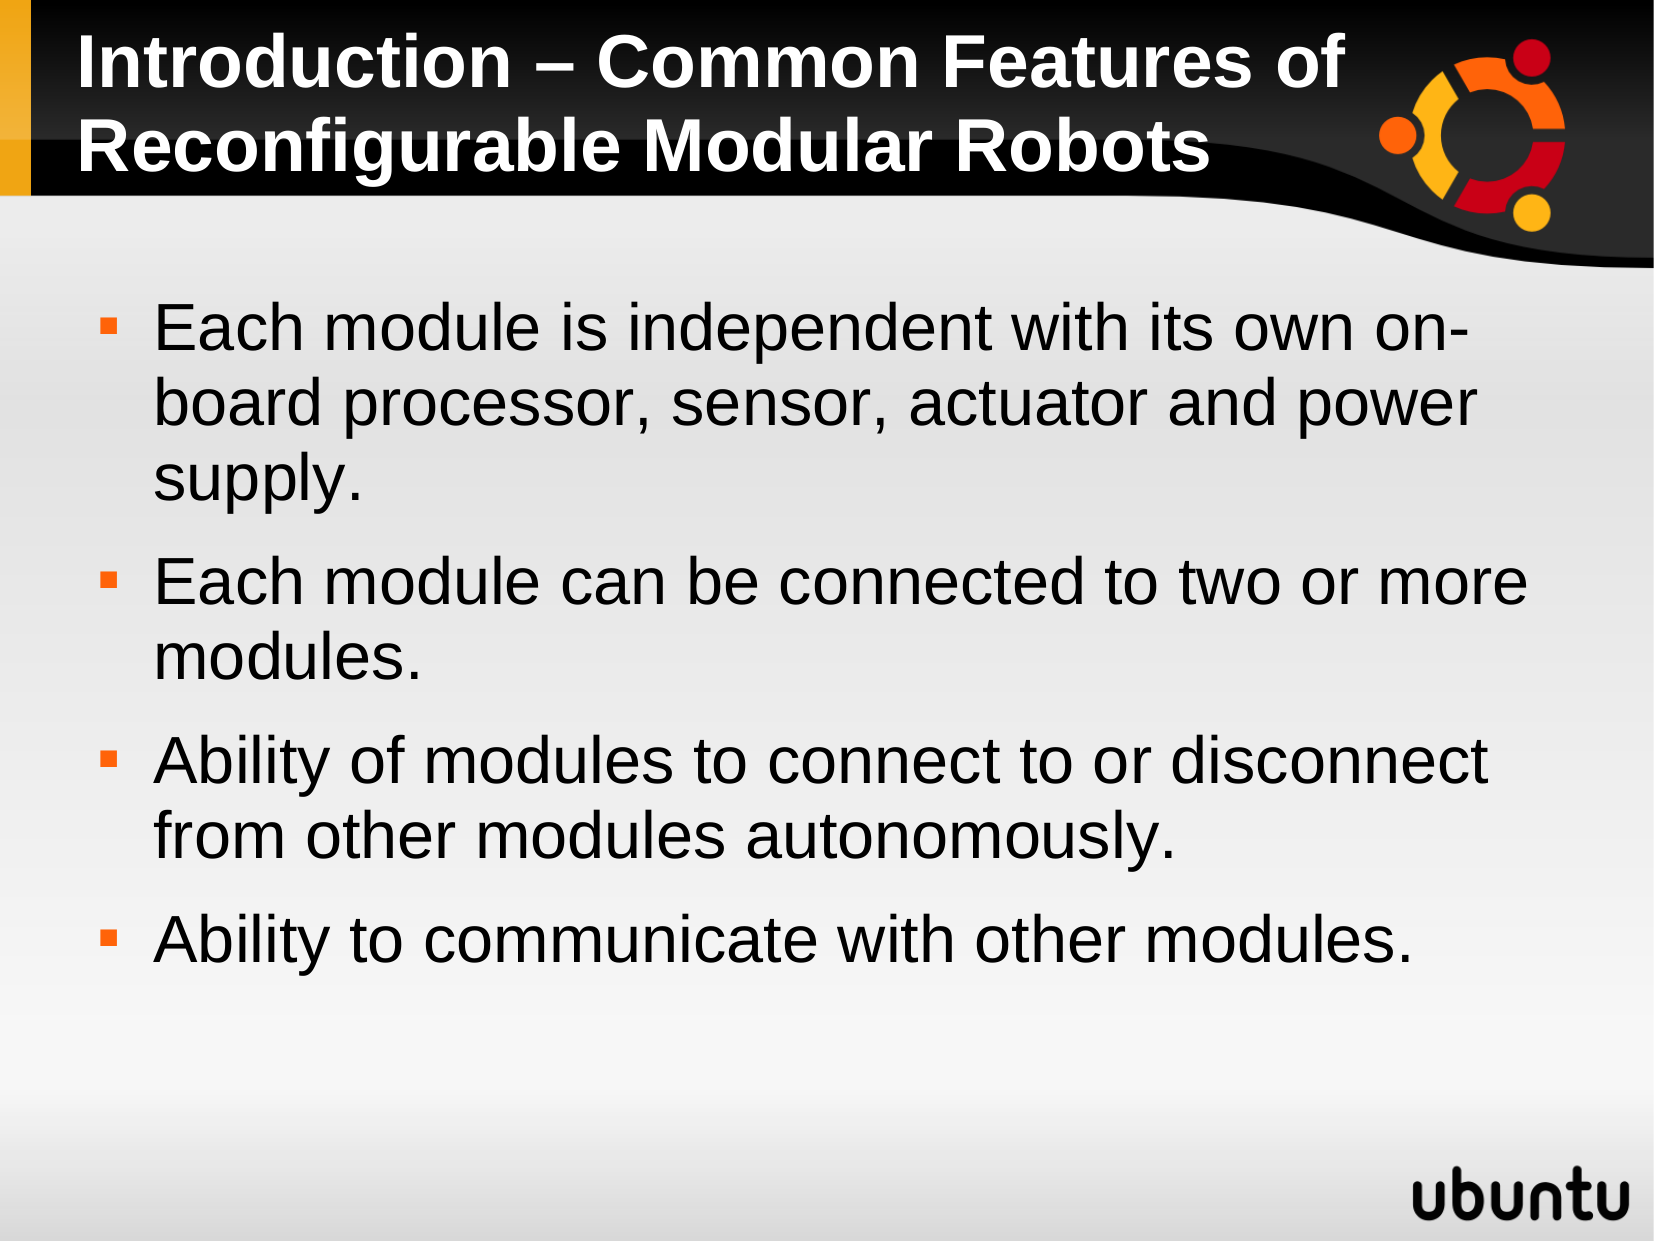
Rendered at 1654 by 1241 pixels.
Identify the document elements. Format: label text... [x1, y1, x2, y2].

title Introduction – Common Features of Reconfigurable Modular Robots [76, 0, 1565, 208]
list Each module is independent with its own on-board processor, sensor, actuator and power supply. Each module can be connected to two or more modules. Ability of modules to connect to or disconnect from other modules autonomously. Ability to communicate with other modules. [82, 290, 1571, 1109]
picture [0, 0, 1654, 1241]
